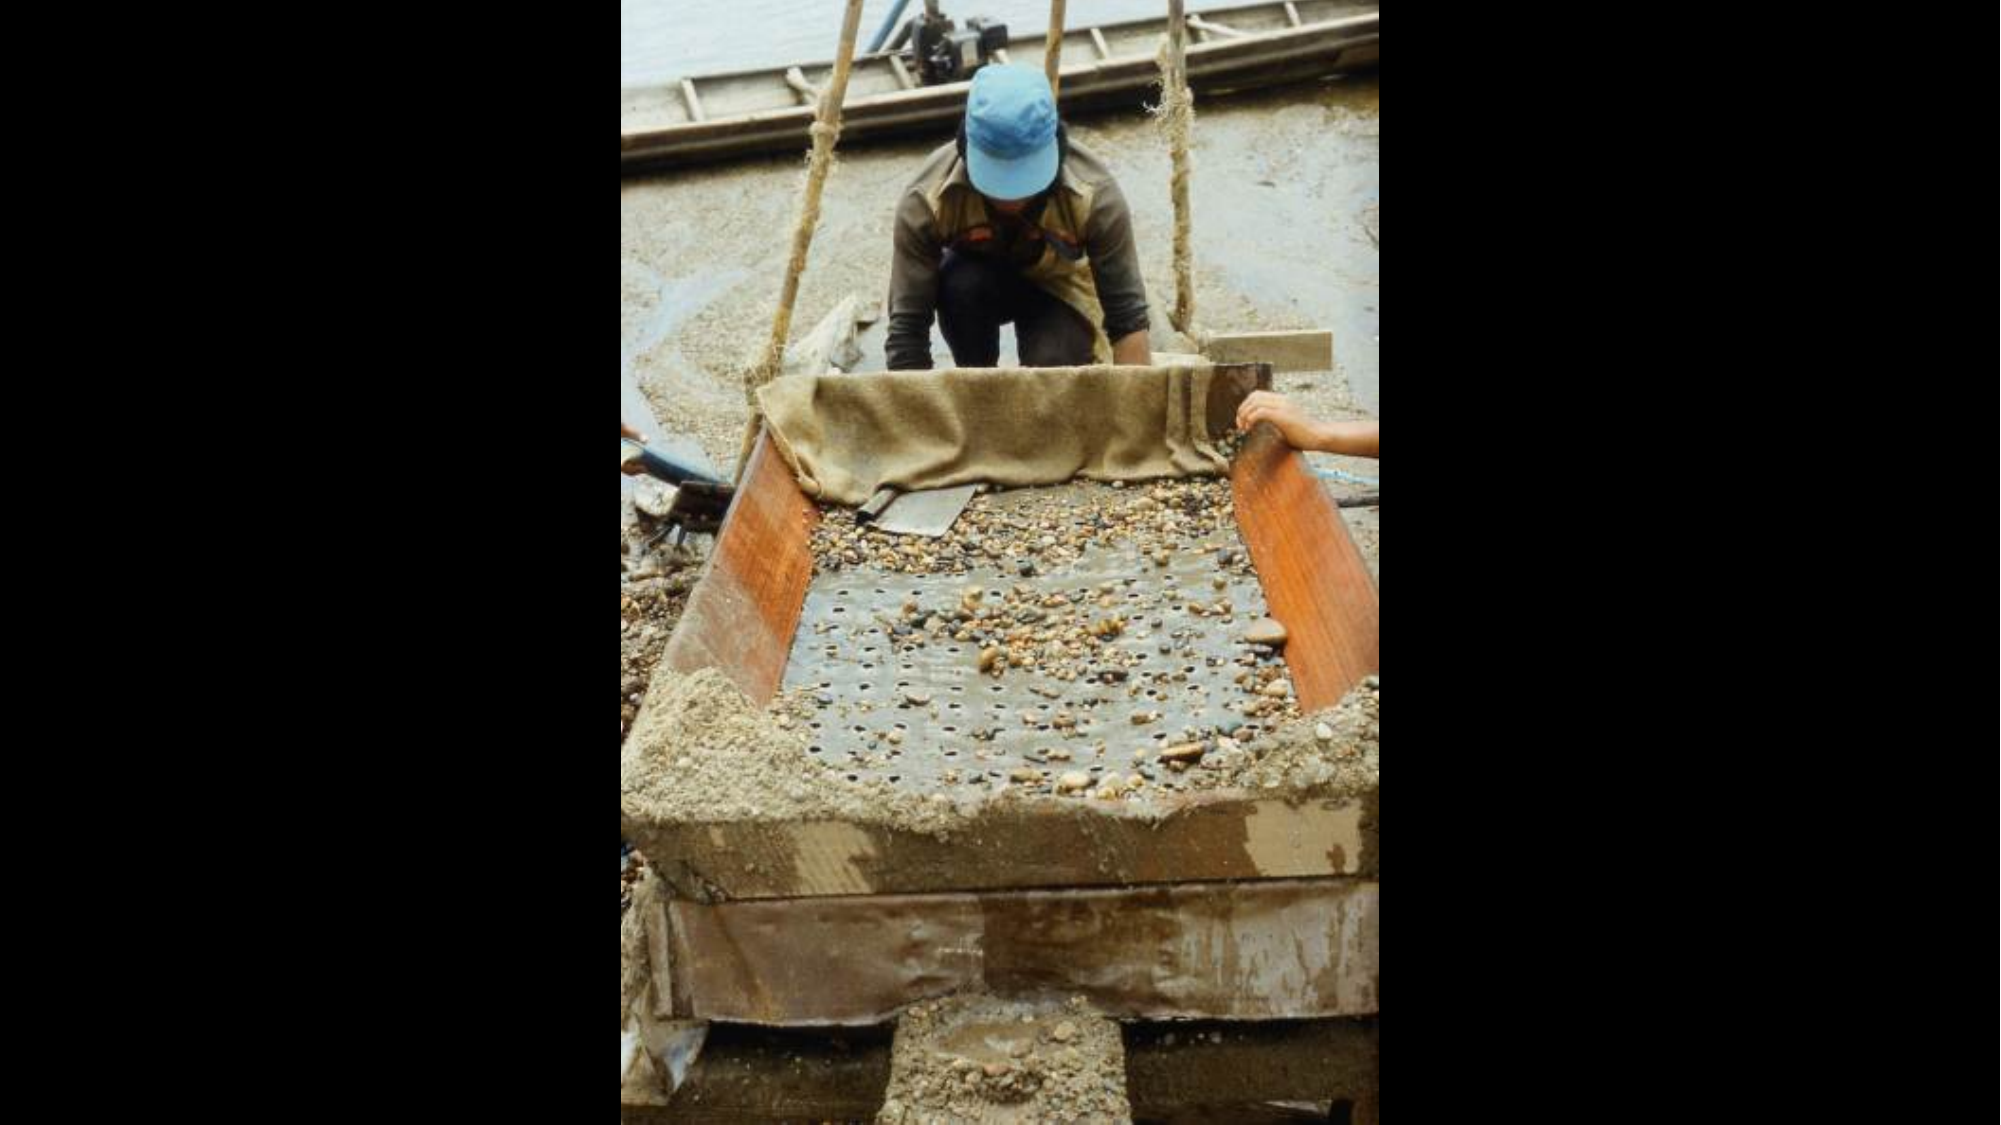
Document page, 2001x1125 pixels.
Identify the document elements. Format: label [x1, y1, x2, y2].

picture [621, 0, 1379, 1125]
